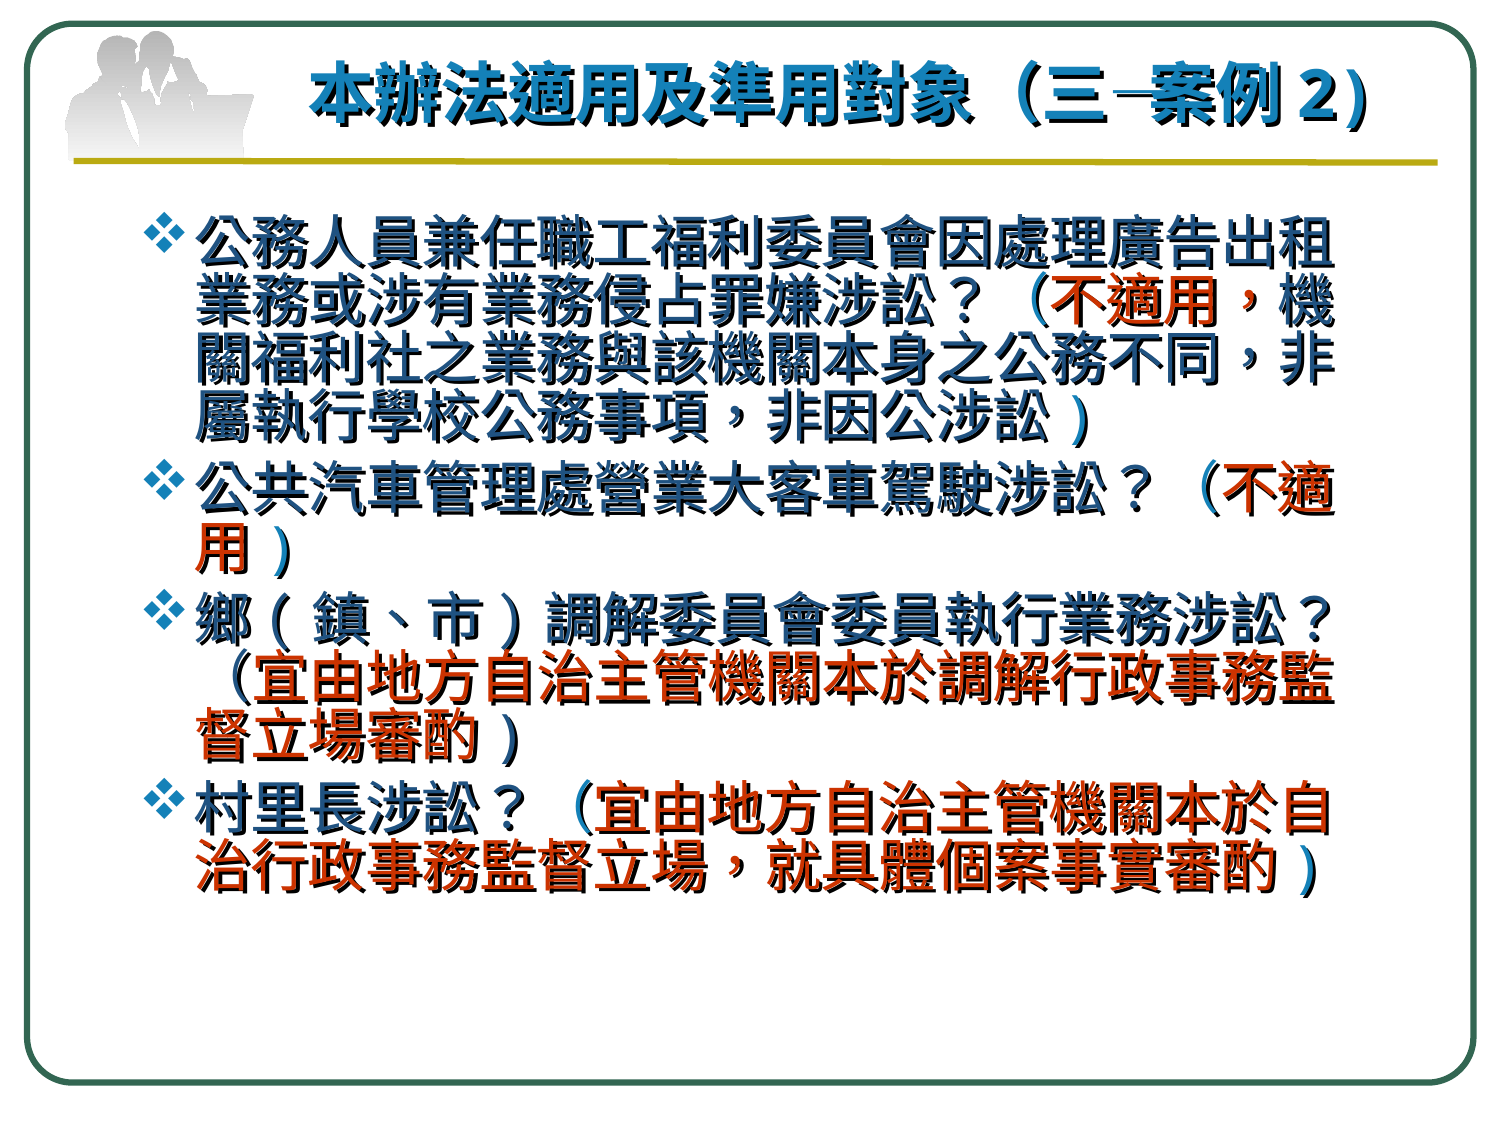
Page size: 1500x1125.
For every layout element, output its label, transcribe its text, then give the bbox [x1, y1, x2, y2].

list 公務人員兼任職工福利委員會因處理廣告出租業務或涉有業務侵占罪嫌涉訟？（不適用，機關福利社之業務與該機關本身之公務不同，非屬執行學校公務事項，非因公涉訟) 公共汽車管理處營業大客車駕駛涉訟？（不適用) 鄉(鎮、市)調解委員會委員執行業務涉訟？（宜由地方自治主管機關本於調解行政事務監督立場審酌) 村里長涉訟？（宜由地方自治主管機關本於自治行政事務監督立場，就具體個案事實審酌) [123, 207, 1365, 917]
title 本辦法適用及準用對象（三―案例2) [75, 45, 1426, 138]
